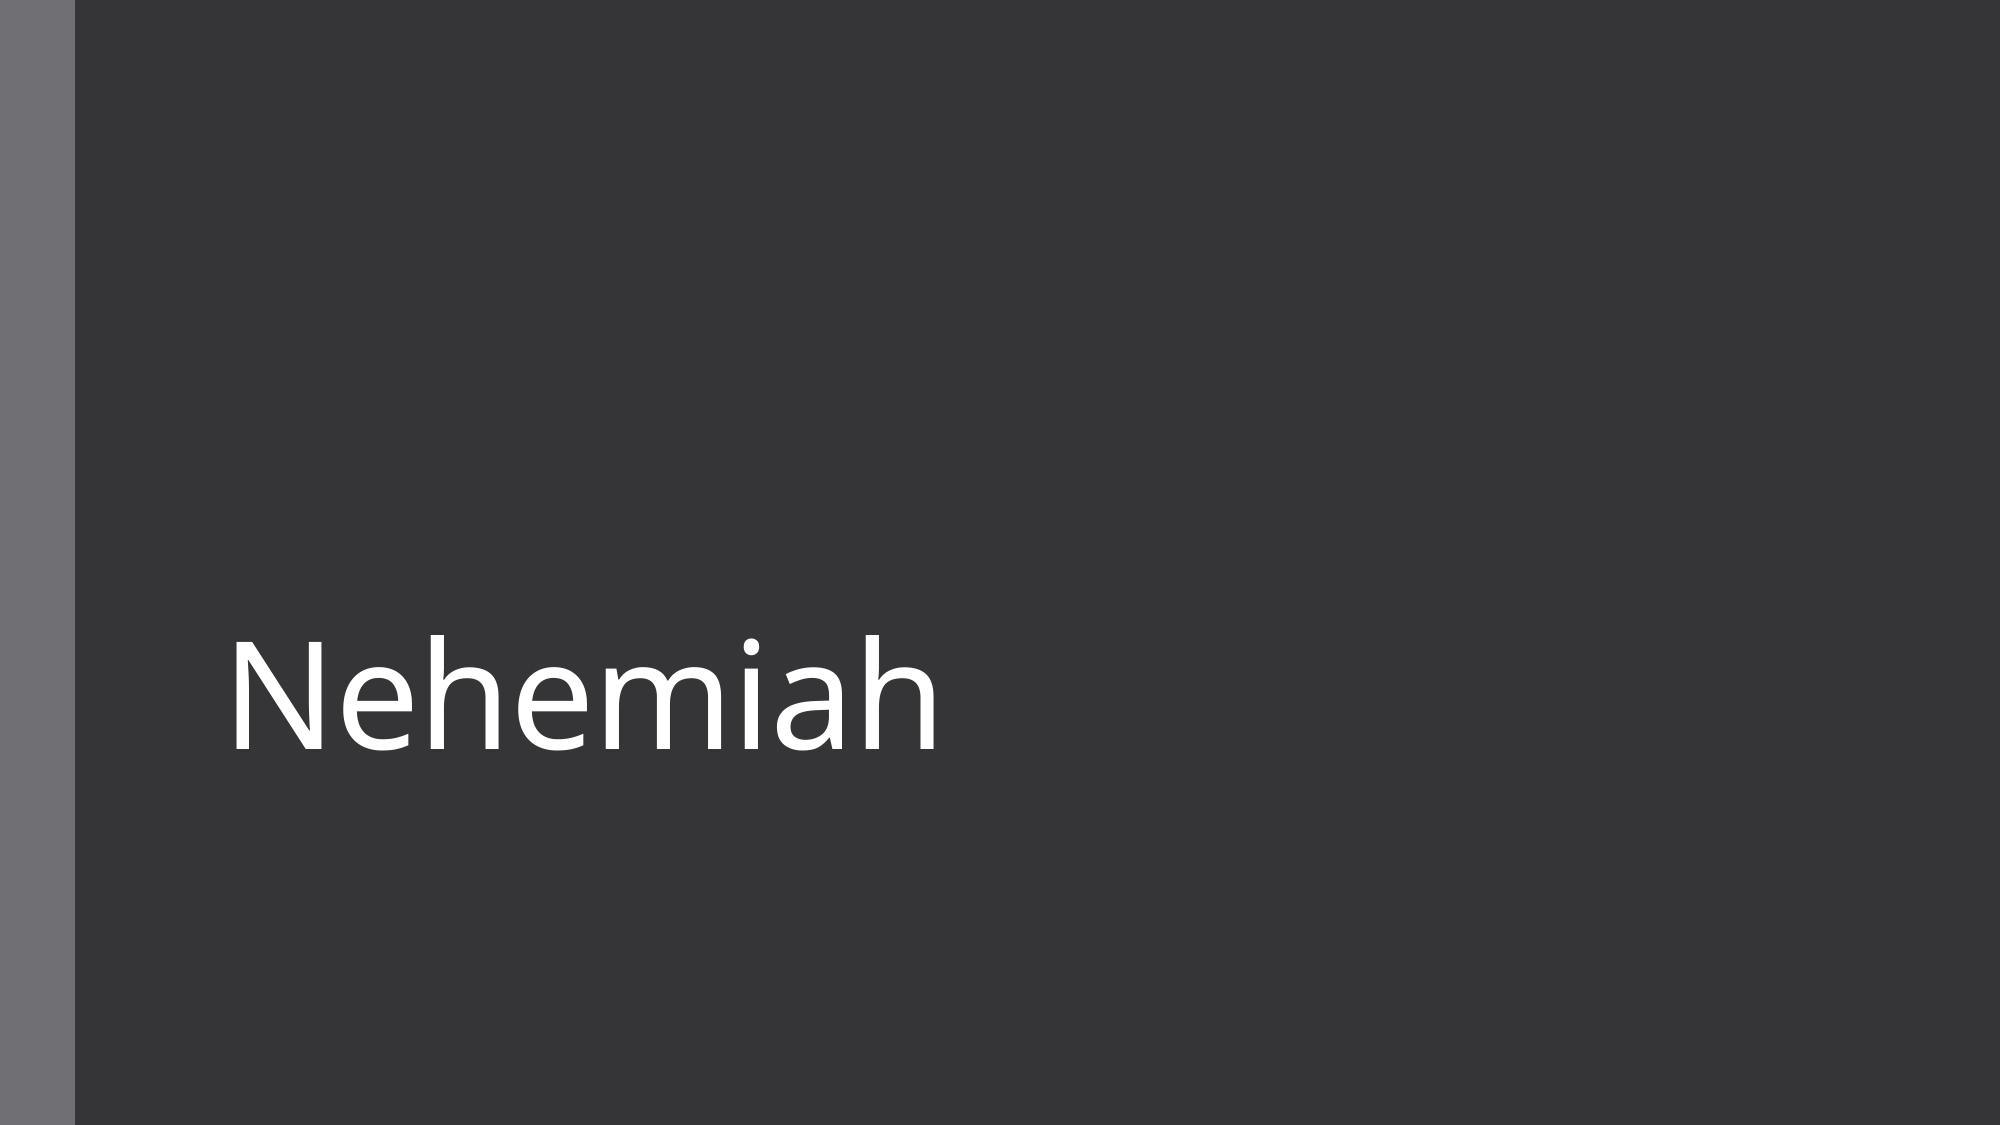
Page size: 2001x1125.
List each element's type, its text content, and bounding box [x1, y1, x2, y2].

title Nehemiah [206, 124, 1752, 788]
